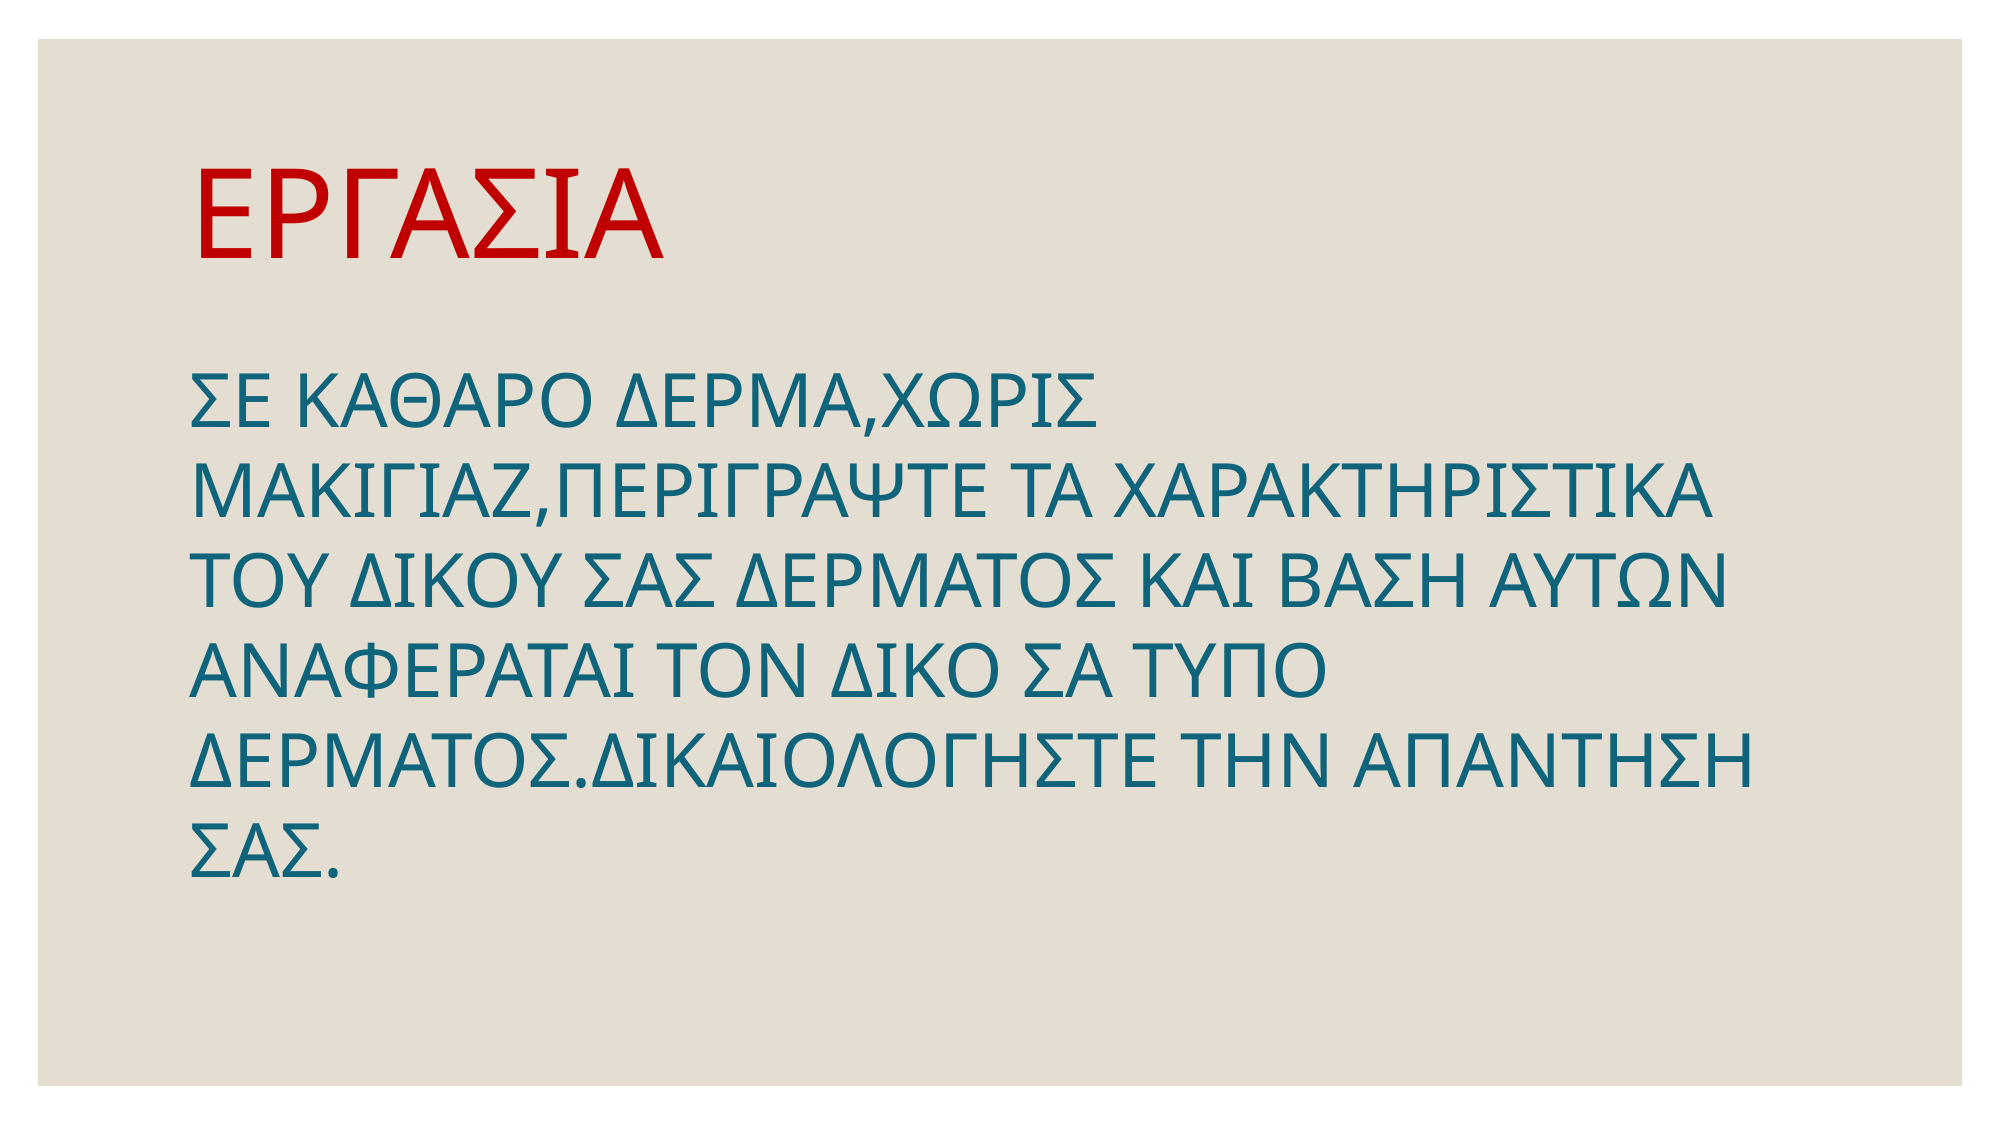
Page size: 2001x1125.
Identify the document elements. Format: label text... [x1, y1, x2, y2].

list ΣΕ ΚΑΘΑΡΟ ΔΕΡΜΑ,ΧΩΡΙΣ ΜΑΚΙΓΙΑΖ,ΠΕΡΙΓΡΑΨΤΕ ΤΑ ΧΑΡΑΚΤΗΡΙΣΤΙΚΑ ΤΟΥ ΔΙΚΟΥ ΣΑΣ ΔΕΡΜΑΤΟΣ ΚΑΙ ΒΑΣΗ ΑΥΤΩΝ ΑΝΑΦΕΡΑΤΑΙ ΤΟΝ ΔΙΚΟ ΣΑ ΤΥΠΟ ΔΕΡΜΑΤΟΣ.ΔΙΚΑΙΟΛΟΓΗΣΤΕ ΤΗΝ ΑΠΑΝΤΗΣΗ ΣΑΣ. [174, 345, 1825, 991]
title ΕΡΓΑΣΙΑ [174, 105, 1825, 331]
